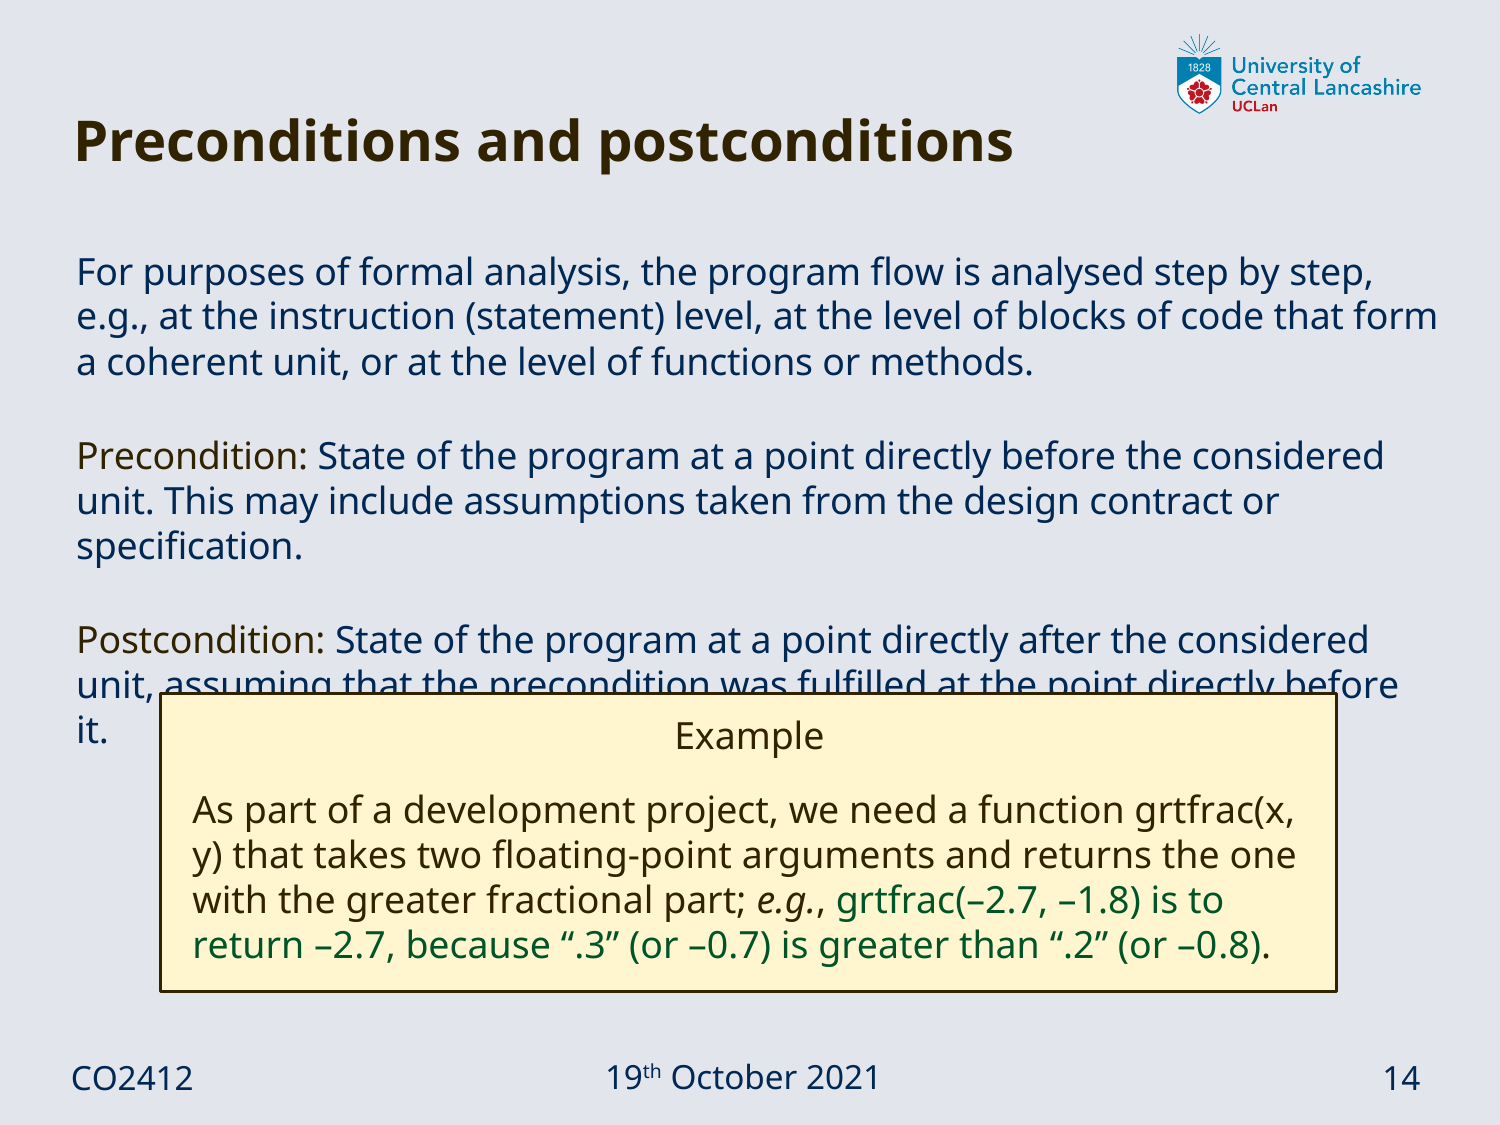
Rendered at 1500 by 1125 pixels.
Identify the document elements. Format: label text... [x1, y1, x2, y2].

text_box Example As part of a development project, we need a function grtfrac(x, y) that takes two floating-point arguments and returns the one with the greater fractional part; e.g., grtfrac(–2.7, –1.8) is to return –2.7, because “.3” (or –0.7) is greater than “.2” (or –0.8). [177, 704, 1322, 1005]
text_box For purposes of formal analysis, the program flow is analysed step by step, e.g., at the instruction (statement) level, at the level of blocks of code that form a coherent unit, or at the level of functions or methods. Precondition: State of the program at a point directly before the considered unit. This may include assumptions taken from the design contract or specification. Postcondition: State of the program at a point directly after the considered unit, assuming that the precondition was fulfilled at the point directly before it. [59, 240, 1457, 669]
title Preconditions and postconditions [58, 93, 1475, 186]
picture [1177, 34, 1421, 93]
text_box [160, 693, 1337, 992]
